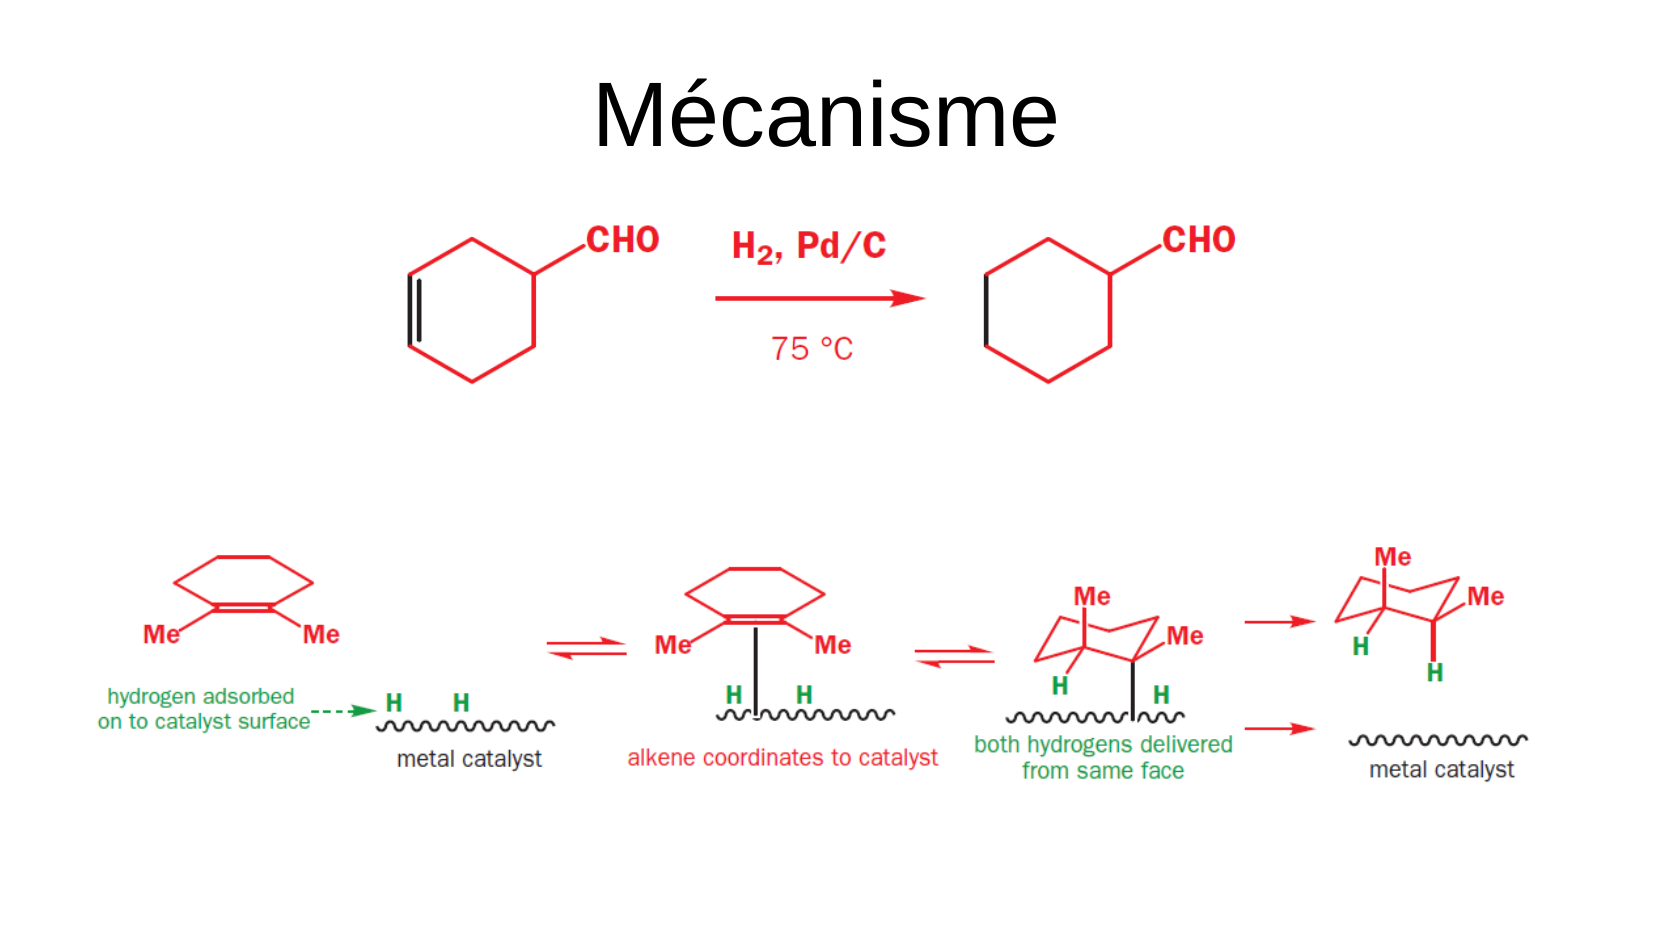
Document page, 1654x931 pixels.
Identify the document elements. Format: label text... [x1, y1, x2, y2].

title Mécanisme [82, 37, 1571, 193]
picture [35, 529, 1626, 792]
picture [366, 192, 1264, 420]
